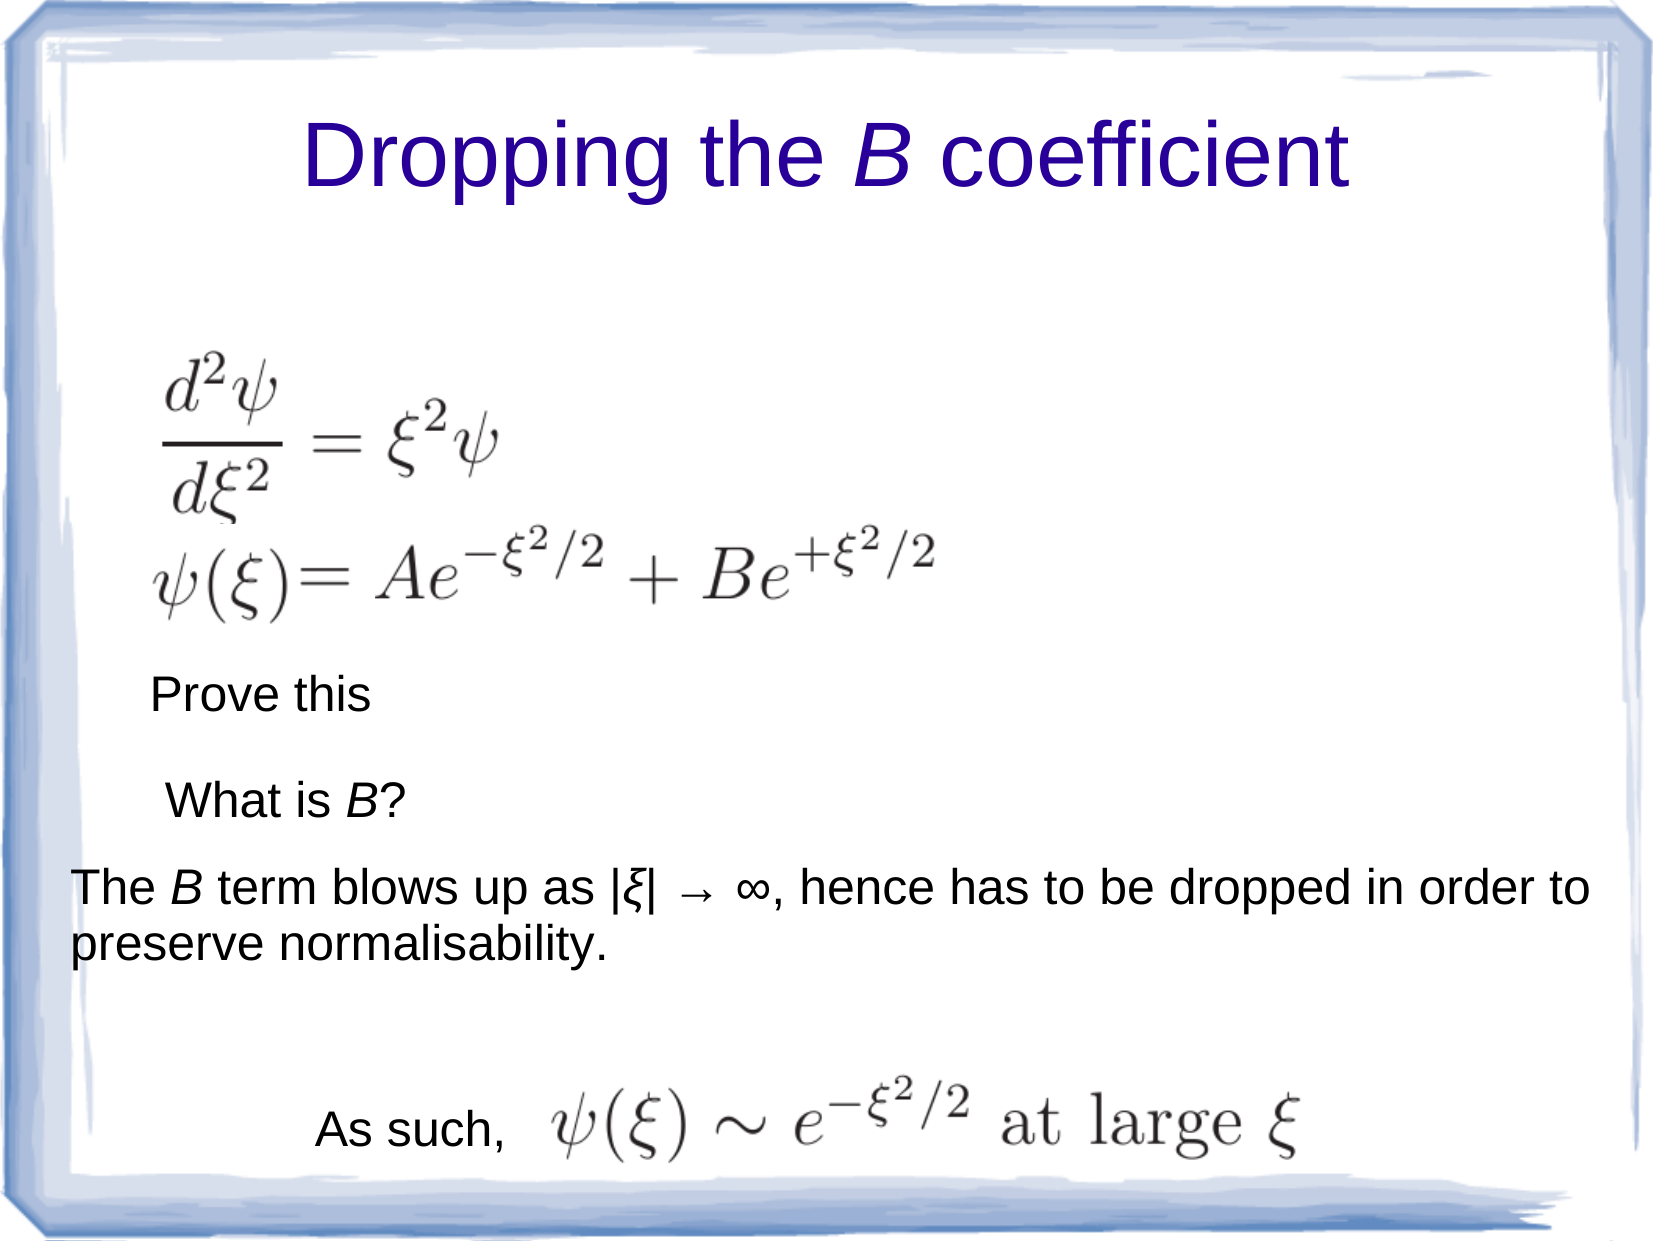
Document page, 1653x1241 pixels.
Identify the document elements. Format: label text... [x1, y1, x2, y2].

text_box What is B? [150, 765, 766, 836]
text_box Prove this [134, 659, 1095, 731]
title Dropping the B coefficient [82, 49, 1571, 257]
text_box As such, [299, 1095, 855, 1166]
picture [0, 0, 1653, 1241]
text_box The B term blows up as |ξ| → ∞, hence has to be dropped in order to preserve normalisability. [55, 852, 1653, 1035]
